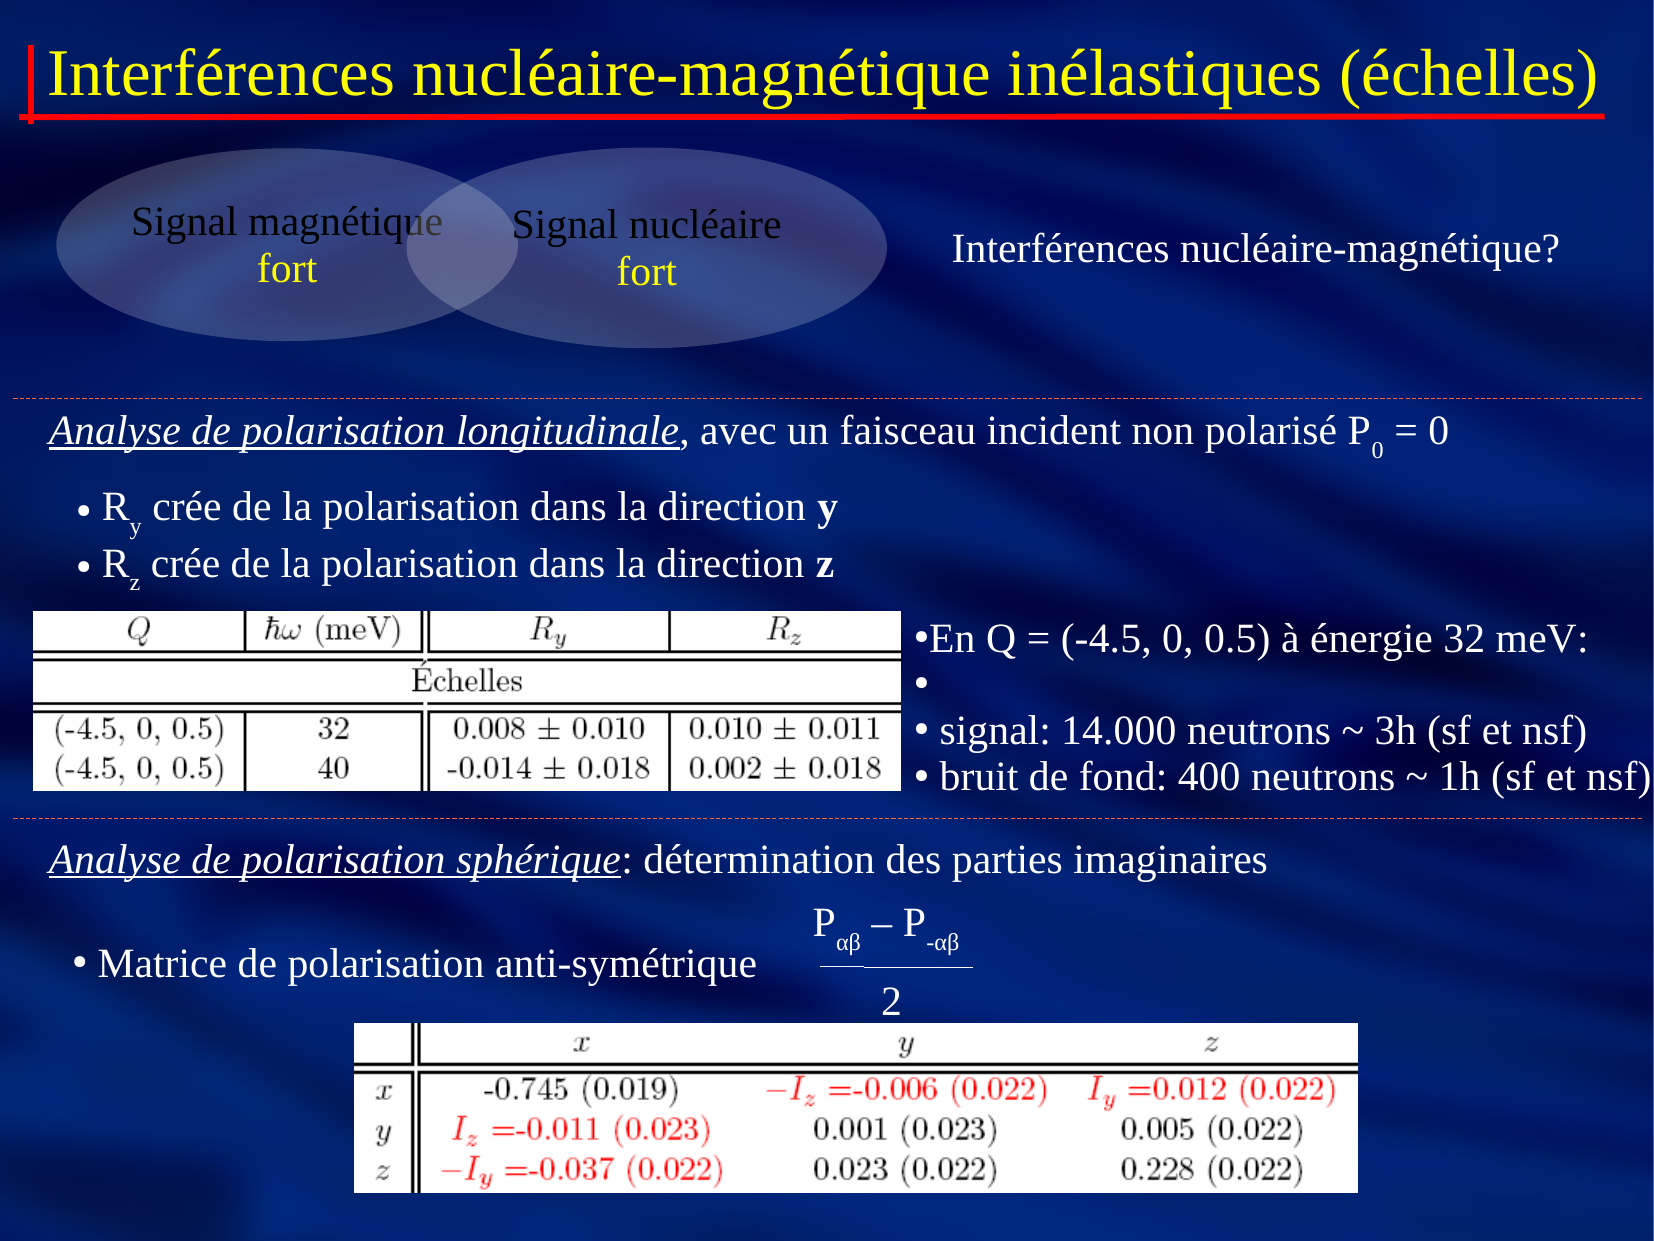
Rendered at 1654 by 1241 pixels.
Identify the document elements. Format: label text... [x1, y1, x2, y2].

text_box Matrice de polarisation anti-symétrique [72, 939, 757, 987]
text_box Analyse de polarisation longitudinale, avec un faisceau incident non polarisé P0 = 0 [48, 407, 1579, 476]
text_box Interférences nucléaire-magnétique? [951, 224, 1614, 272]
picture [0, 0, 1654, 1241]
text_box Interférences nucléaire-magnétique inélastiques (échelles) [47, 35, 1602, 110]
text_box Signal magnétique fort [56, 148, 463, 342]
text_box Signal nucléaire fort [406, 147, 887, 349]
text_box Ry crée de la polarisation dans la direction y Rz crée de la polarisation dans la direction z [76, 483, 1002, 619]
text_box En Q = (-4.5, 0, 0.5) à énergie 32 meV: signal: 14.000 neutrons ~ 3h (sf et nsf) bruit de fond: 400 neutrons ~ 1h (sf et nsf) [914, 614, 1652, 800]
text_box Pαβ – P-αβ [812, 899, 975, 967]
text_box Analyse de polarisation sphérique: détermination des parties imaginaires [48, 836, 1478, 883]
text_box 2 [881, 978, 907, 1037]
